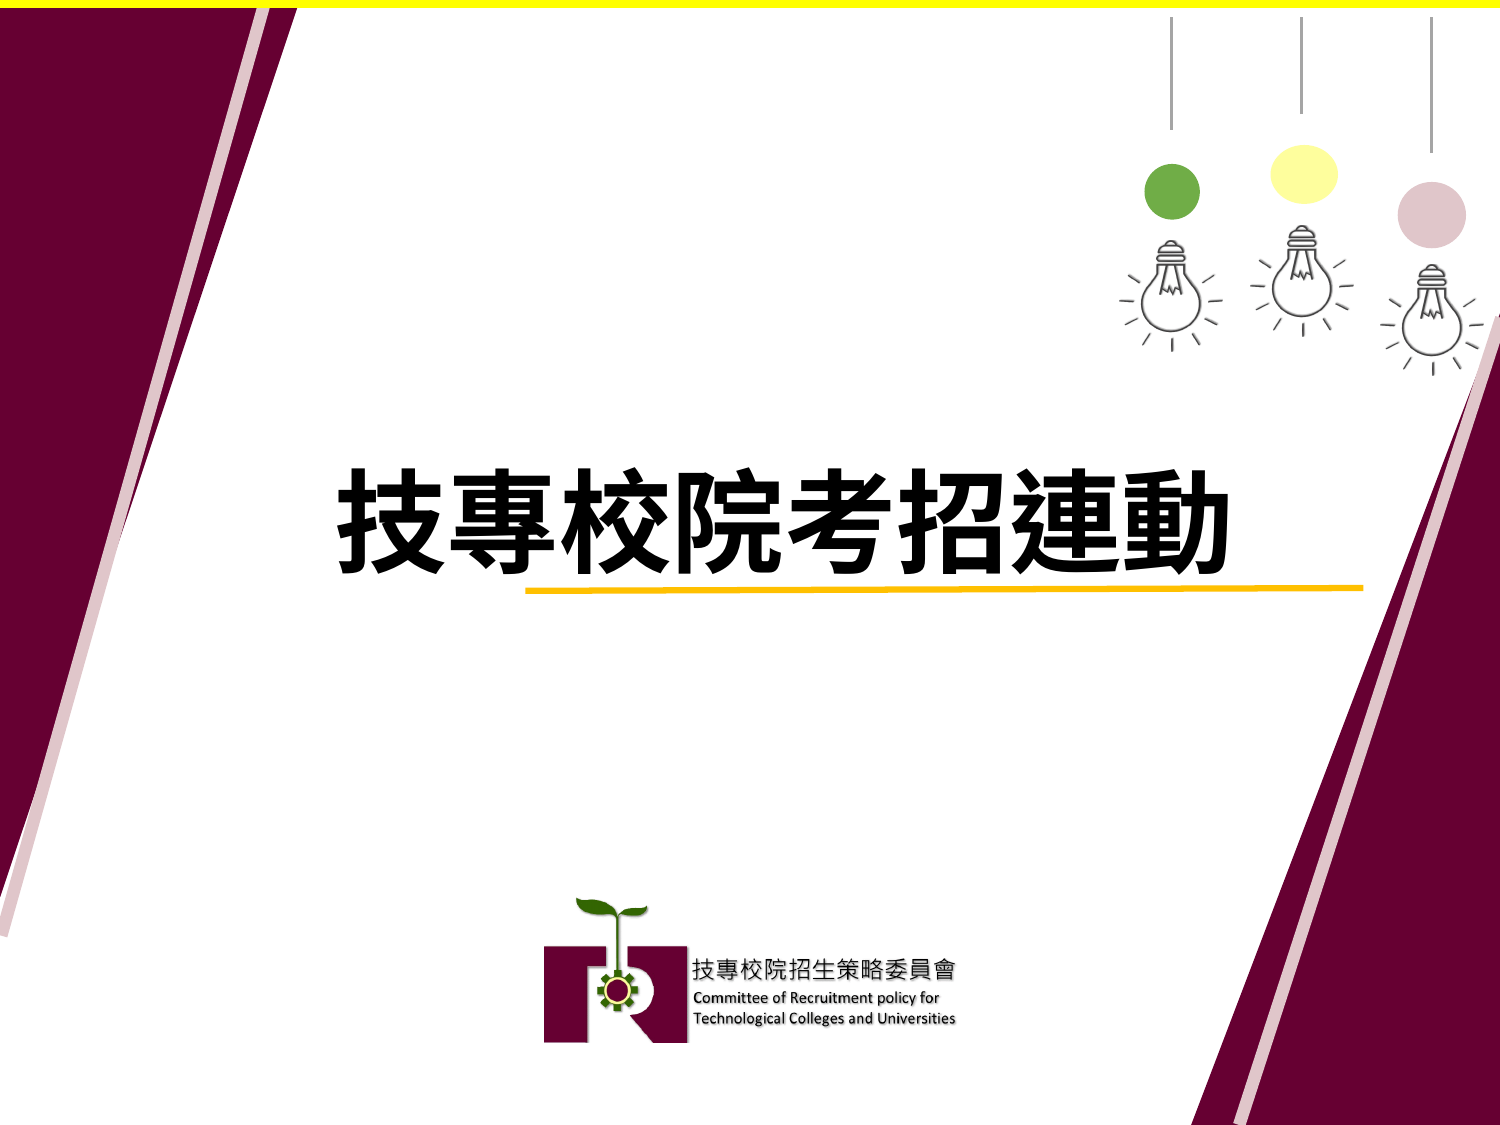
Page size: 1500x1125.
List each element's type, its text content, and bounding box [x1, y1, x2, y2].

picture [1119, 240, 1223, 352]
picture [1250, 225, 1354, 337]
picture [544, 897, 966, 1043]
title 技專校院考招連動 [171, 416, 1397, 595]
picture [1380, 264, 1484, 376]
